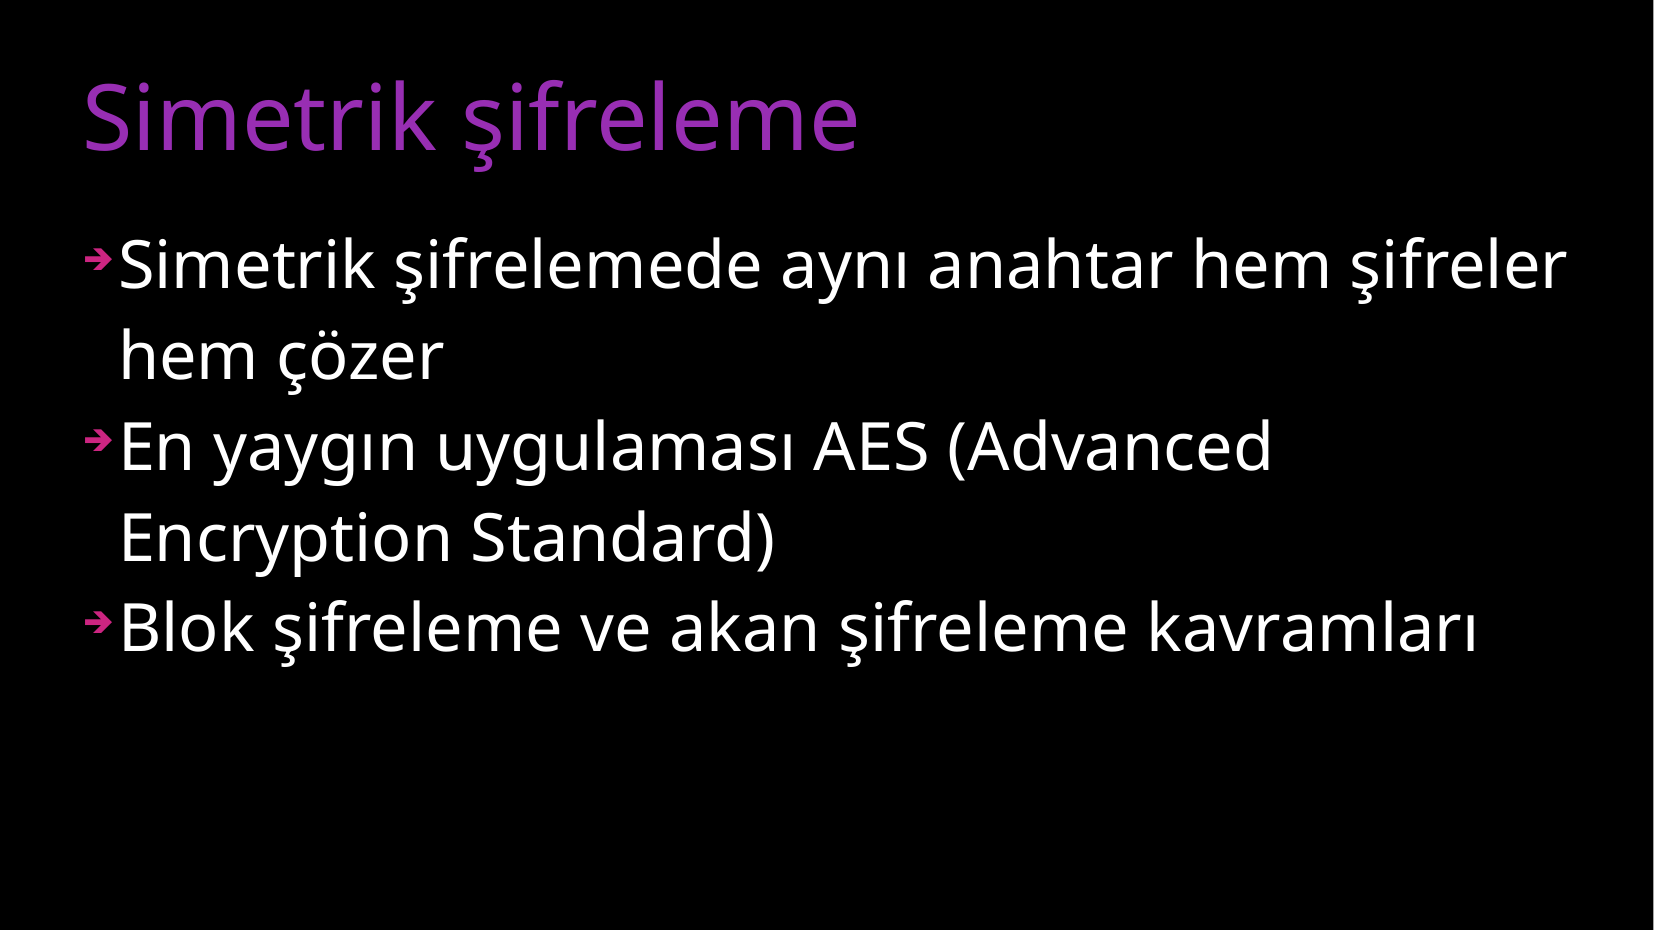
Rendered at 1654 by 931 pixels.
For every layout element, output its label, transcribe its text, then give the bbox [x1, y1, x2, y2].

title Simetrik şifreleme [82, 37, 1571, 193]
subtitle Simetrik şifrelemede aynı anahtar hem şifreler hem çözer En yaygın uygulaması AES (Advanced Encryption Standard) Blok şifreleme ve akan şifreleme kavramları [82, 217, 1571, 758]
